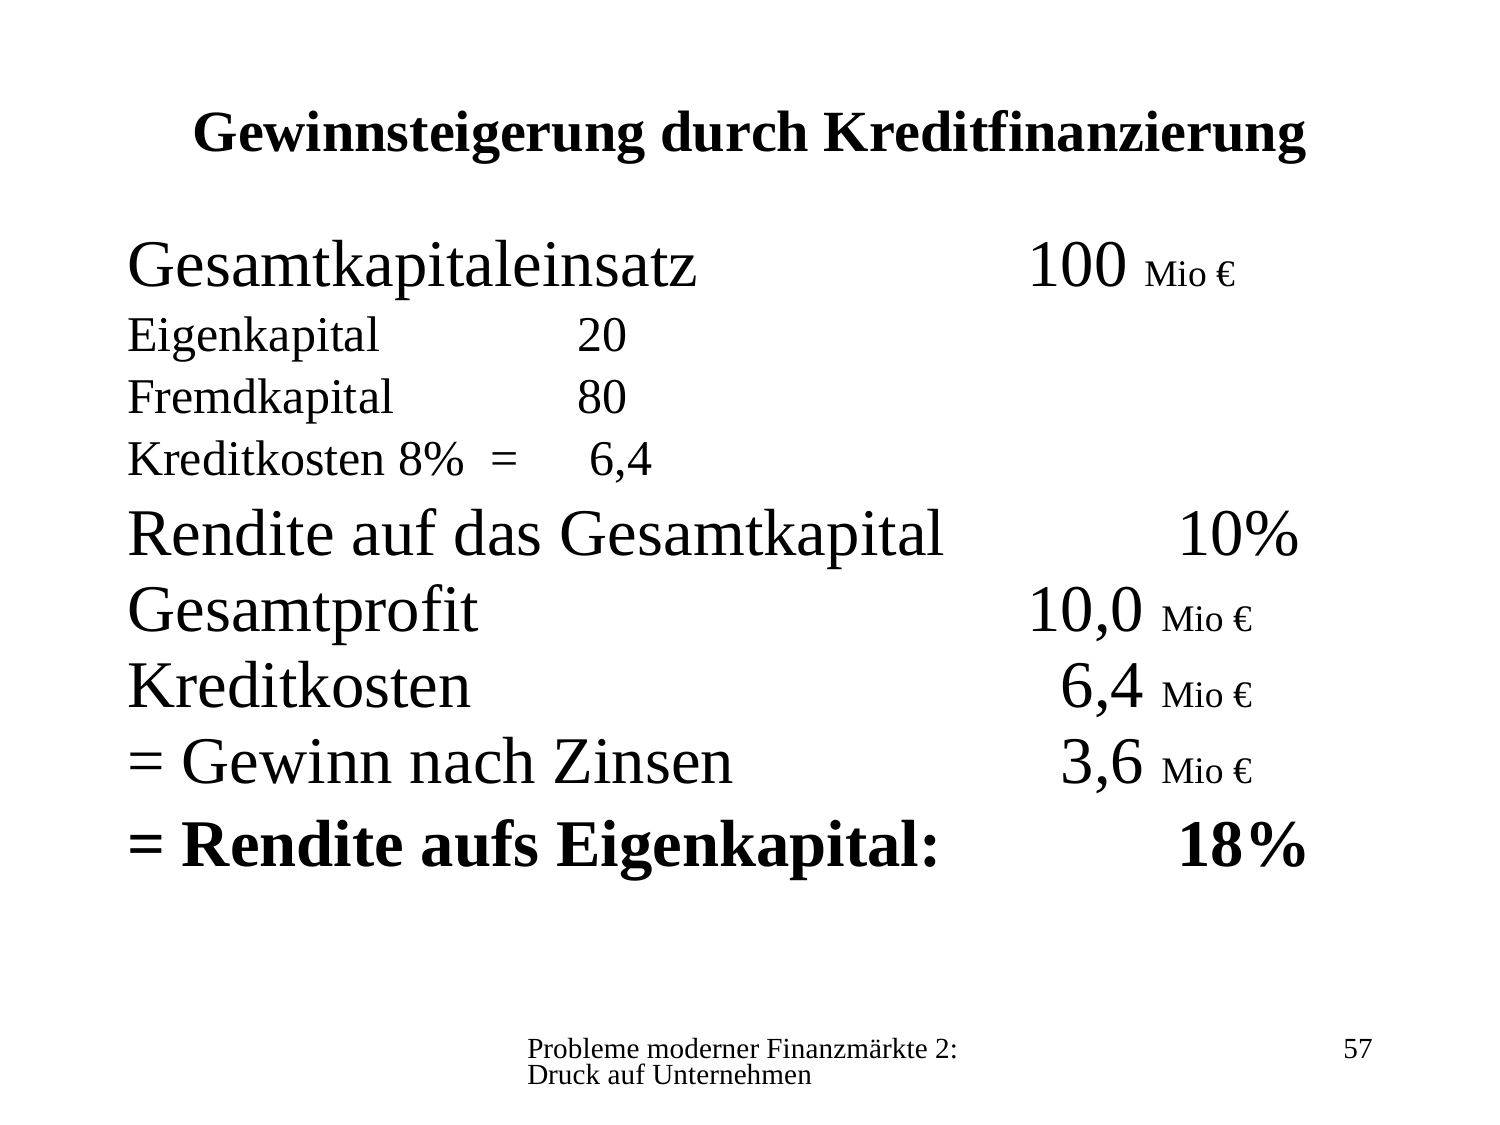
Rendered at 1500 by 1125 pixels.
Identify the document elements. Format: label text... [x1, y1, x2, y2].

text_box Gewinnsteigerung durch Kreditfinanzierung [112, 37, 1388, 224]
text_box Gesamtkapitaleinsatz 100 Mio € Eigenkapital 20 Fremdkapital 80 Kreditkosten 8% = 6,4 Rendite auf das Gesamtkapital 10% Gesamtprofit 10,0 Mio € Kreditkosten 6,4 Mio € = Gewinn nach Zinsen 3,6 Mio € = Rendite aufs Eigenkapital: 18% [112, 224, 1388, 988]
